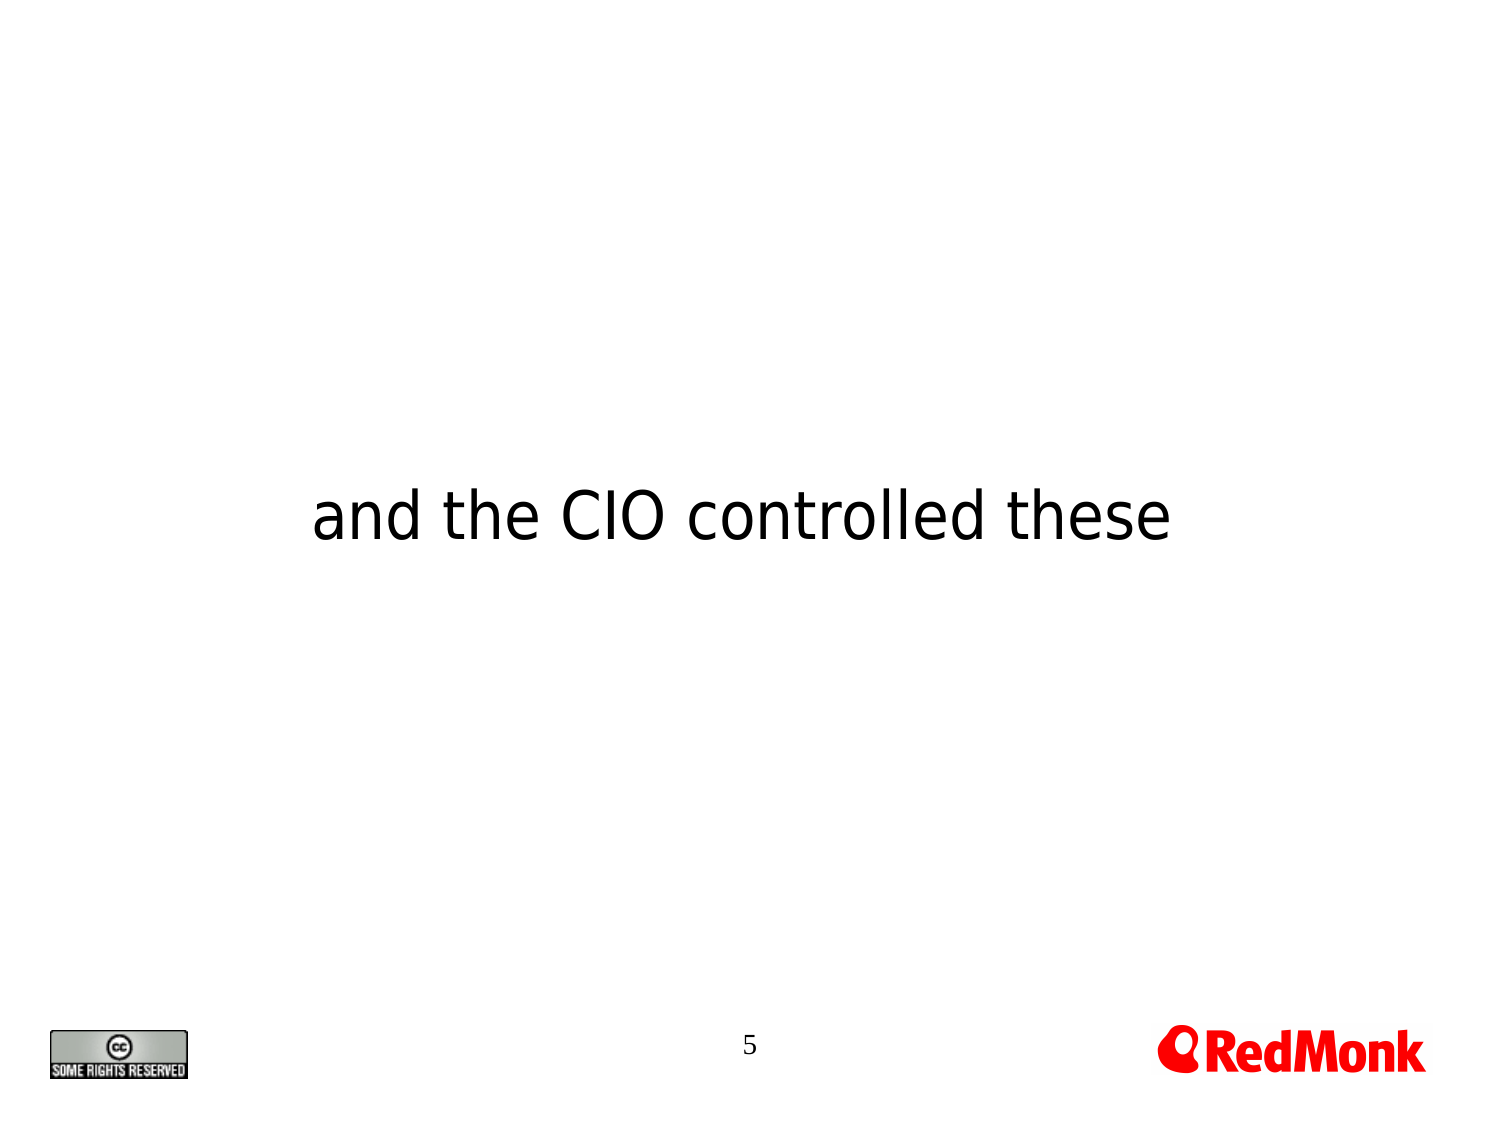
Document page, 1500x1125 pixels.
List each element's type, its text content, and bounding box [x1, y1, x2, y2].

picture [50, 1030, 188, 1079]
text_box and the CIO controlled these [207, 474, 1278, 916]
picture [1151, 1023, 1433, 1075]
